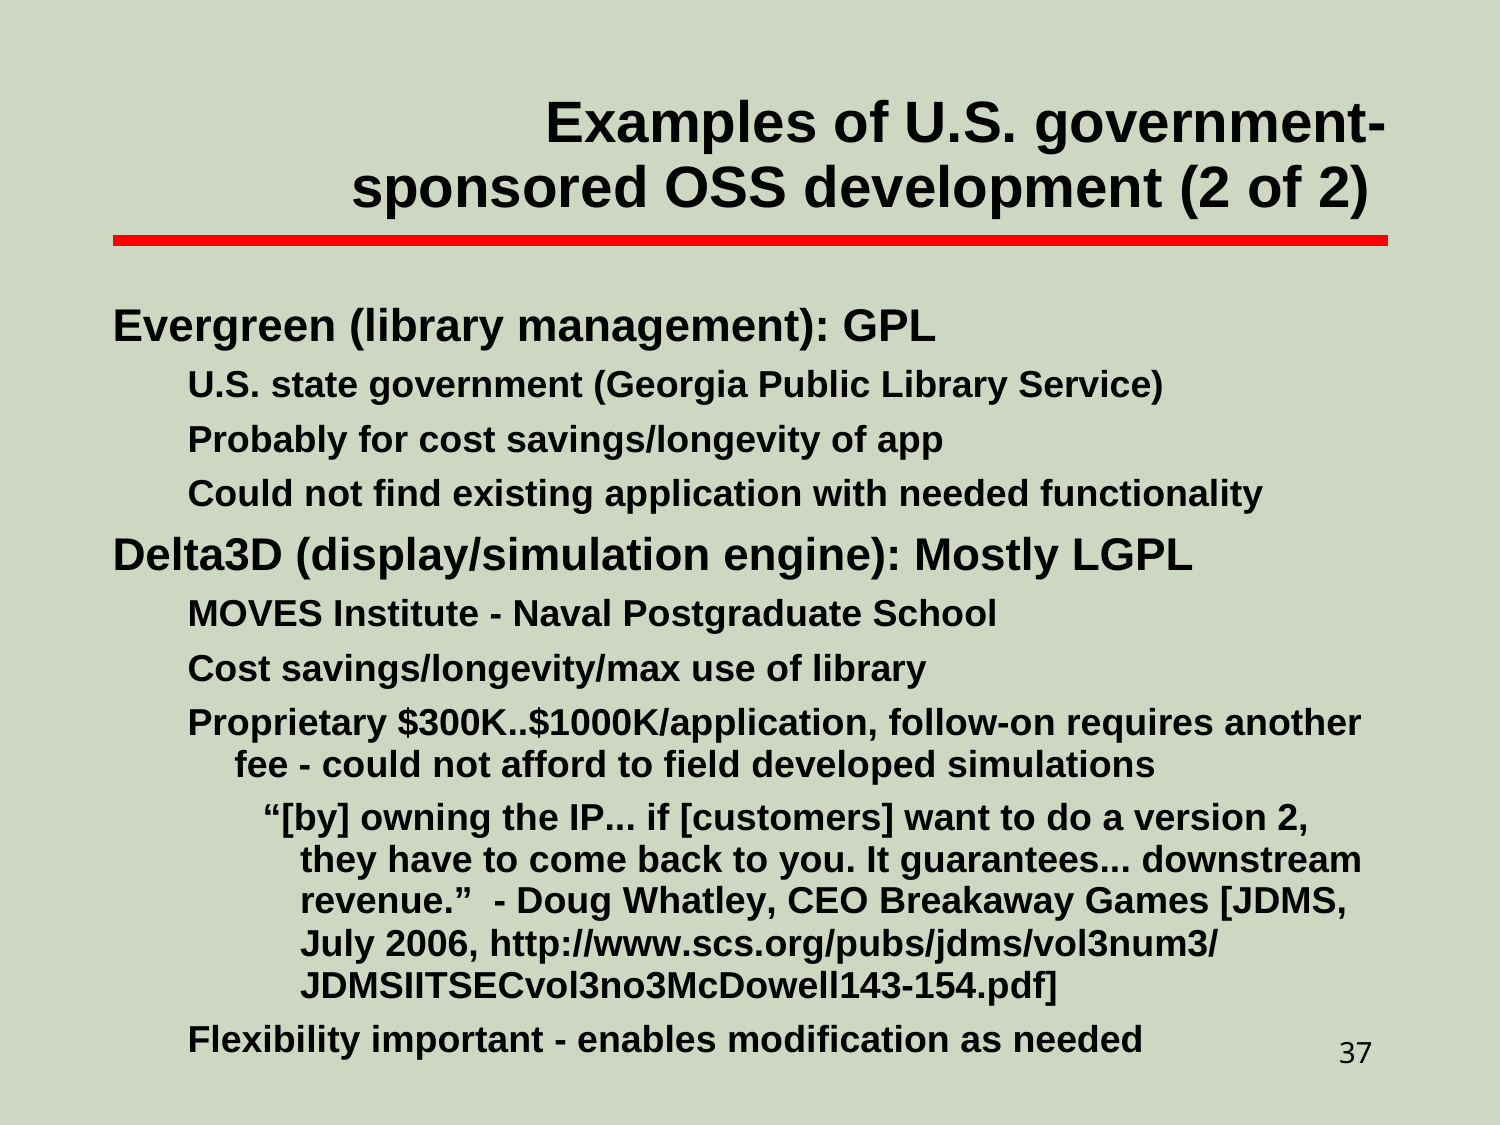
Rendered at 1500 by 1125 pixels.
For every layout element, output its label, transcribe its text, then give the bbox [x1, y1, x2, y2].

list Evergreen (library management): GPL U.S. state government (Georgia Public Library Service) Probably for cost savings/longevity of app Could not find existing application with needed functionality Delta3D (display/simulation engine): Mostly LGPL MOVES Institute - Naval Postgraduate School Cost savings/longevity/max use of library Proprietary $300K..$1000K/application, follow-on requires another fee - could not afford to field developed simulations “[by] owning the IP... if [customers] want to do a version 2, they have to come back to you. It guarantees... downstream revenue.” - Doug Whatley, CEO Breakaway Games [JDMS, July 2006, http://www.scs.org/pubs/jdms/vol3num3/ JDMSIITSECvol3no3McDowell143-154.pdf] Flexibility important - enables modification as needed [112, 299, 1388, 1084]
title Examples of U.S. government-sponsored OSS development (2 of 2) [337, 89, 1388, 220]
